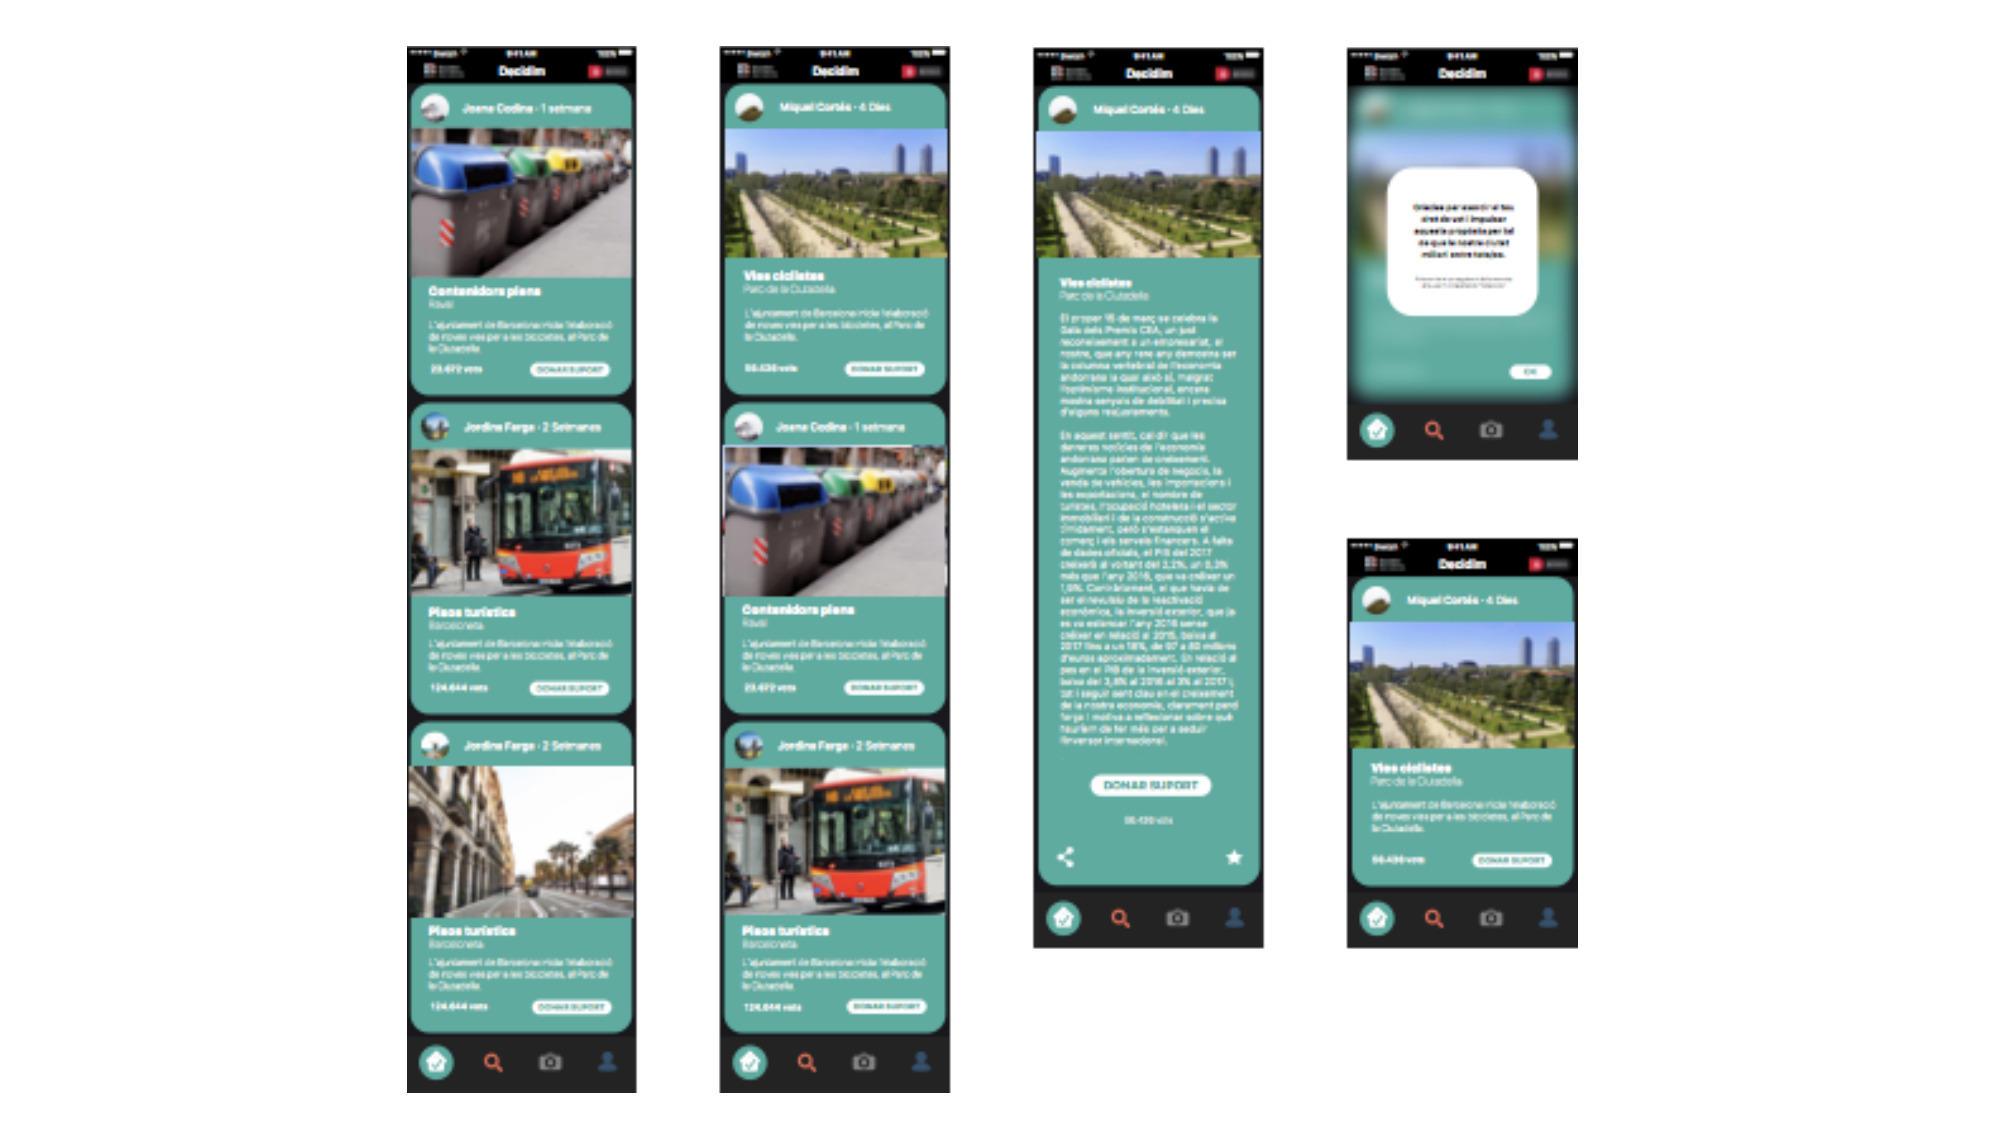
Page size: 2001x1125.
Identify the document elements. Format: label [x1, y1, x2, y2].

picture [407, 46, 1578, 1093]
